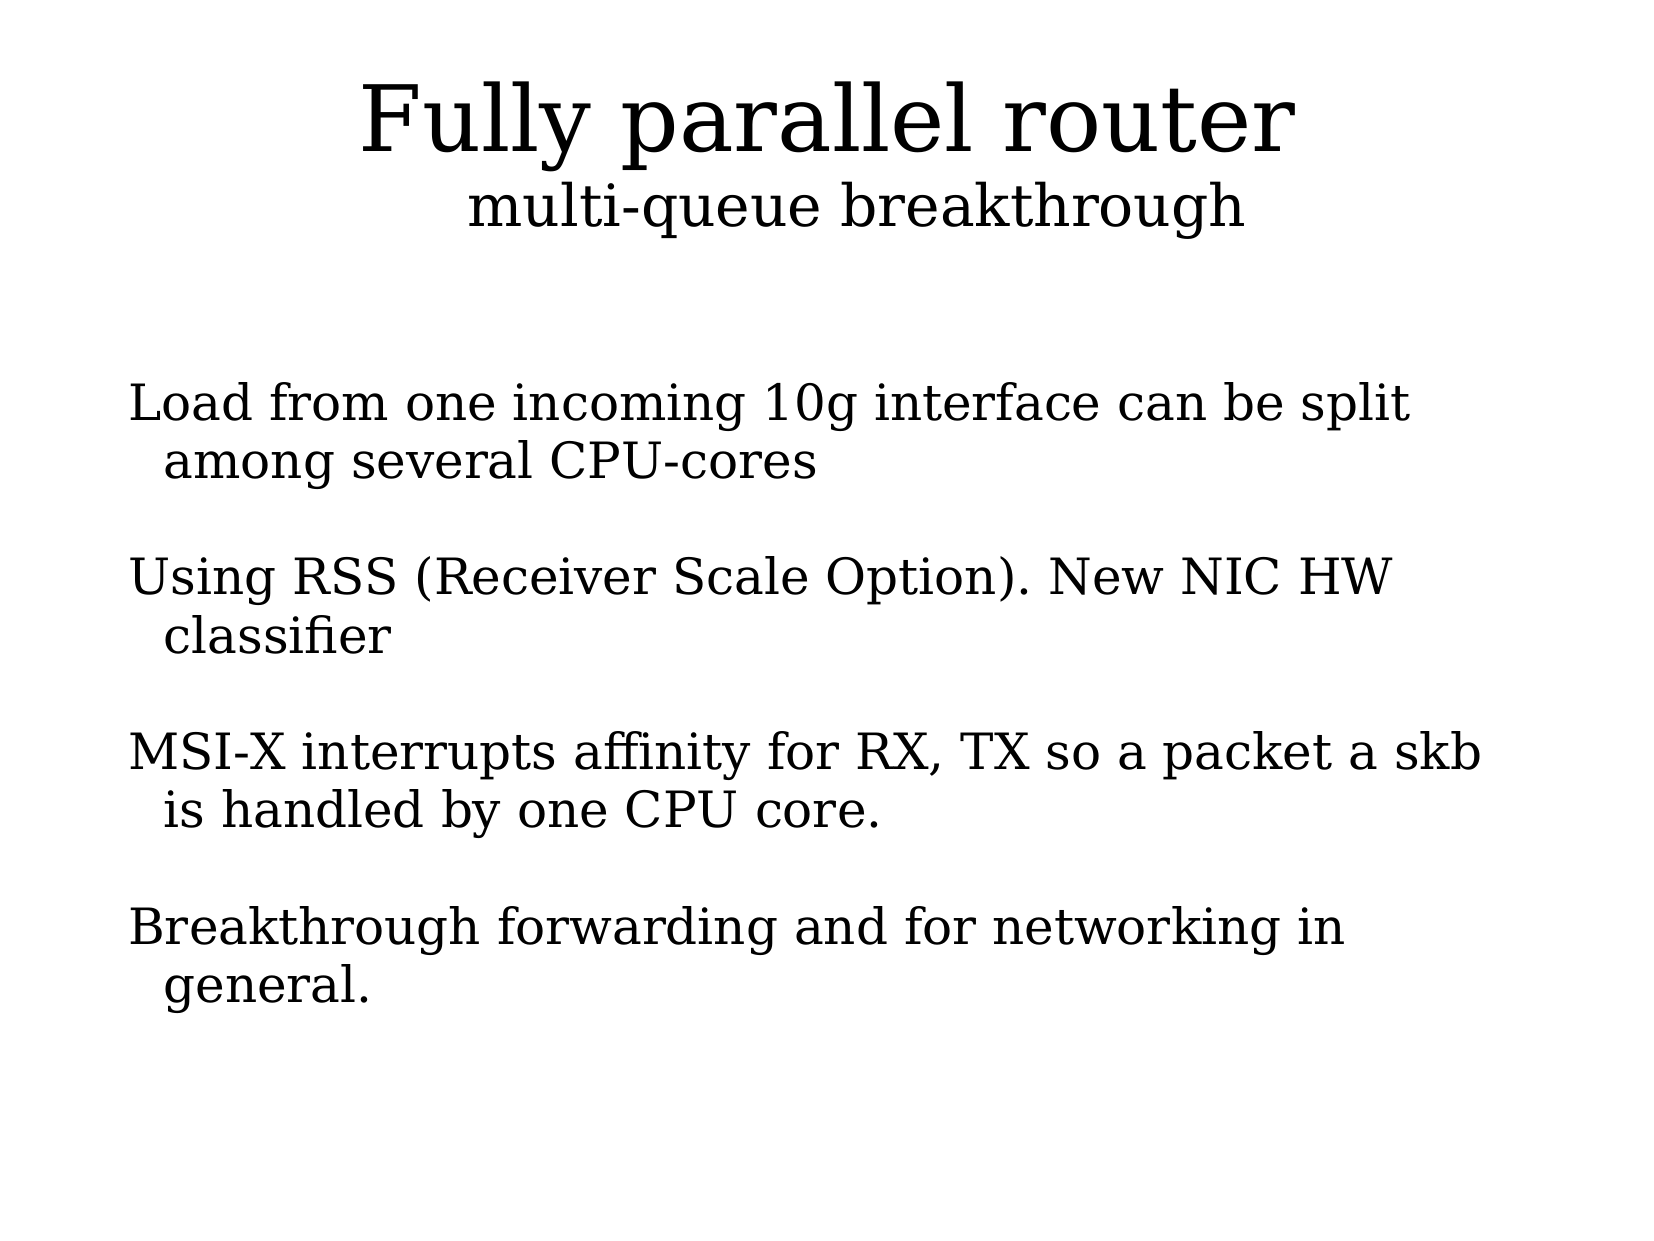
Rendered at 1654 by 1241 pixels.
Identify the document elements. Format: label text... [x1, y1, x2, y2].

subtitle Load from one incoming 10g interface can be split among several CPU-cores Using RSS (Receiver Scale Option). New NIC HW classifier MSI-X interrupts affinity for RX, TX so a packet a skb is handled by one CPU core. Breakthrough forwarding and for networking in general. [128, 303, 1510, 1085]
title Fully parallel router multi-queue breakthrough [121, 49, 1534, 257]
